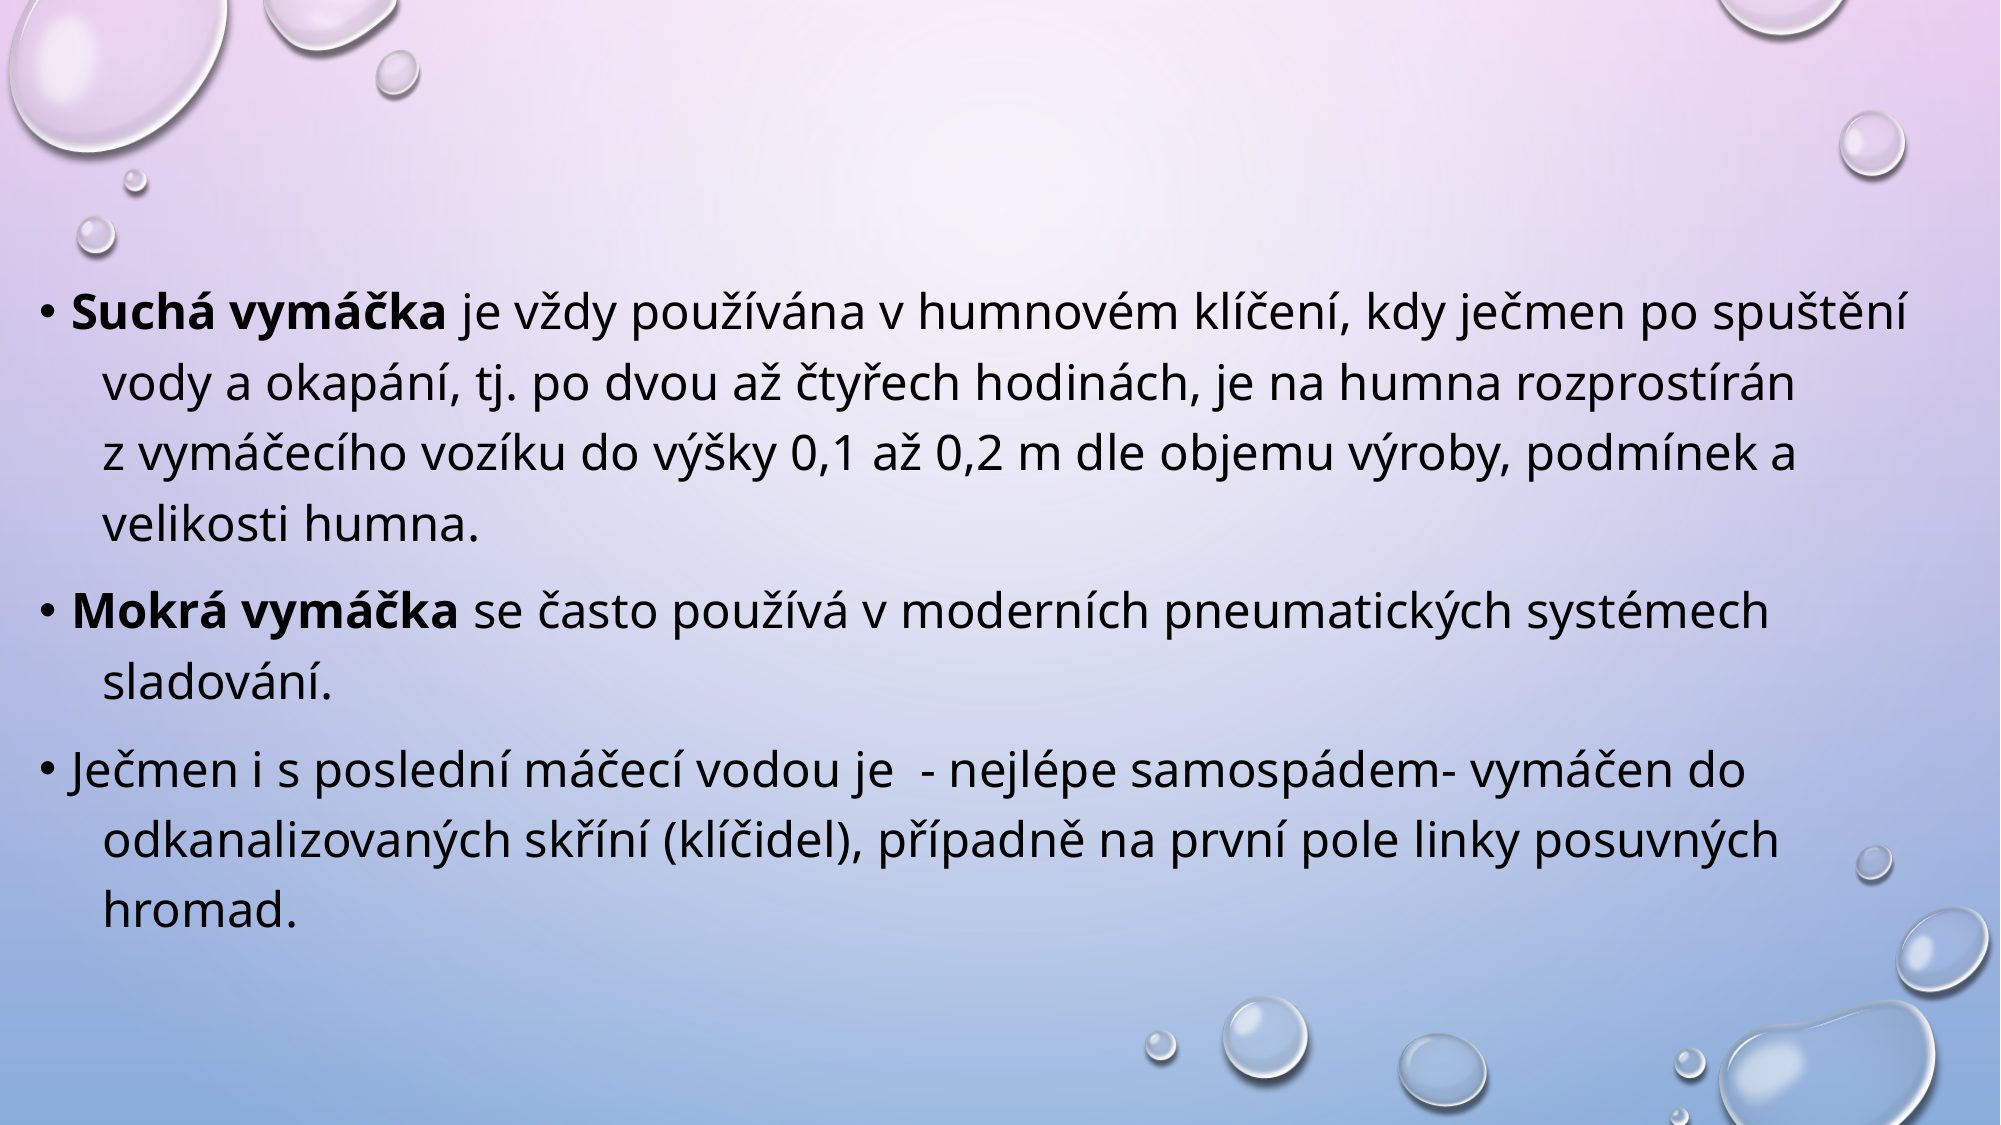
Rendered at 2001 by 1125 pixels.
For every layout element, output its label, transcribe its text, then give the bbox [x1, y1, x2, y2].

title [149, 101, 1851, 261]
list Suchá vymáčka je vždy používána v humnovém klíčení, kdy ječmen po spuštění vody a okapání, tj. po dvou až čtyřech hodinách, je na humna rozprostírán z vymáčecího vozíku do výšky 0,1 až 0,2 m dle objemu výroby, podmínek a velikosti humna. Mokrá vymáčka se často používá v moderních pneumatických systémech sladování. Ječmen i s poslední máčecí vodou je - nejlépe samospádem- vymáčen do odkanalizovaných skříní (klíčidel), případně na první pole linky posuvných hromad. [24, 261, 2000, 951]
